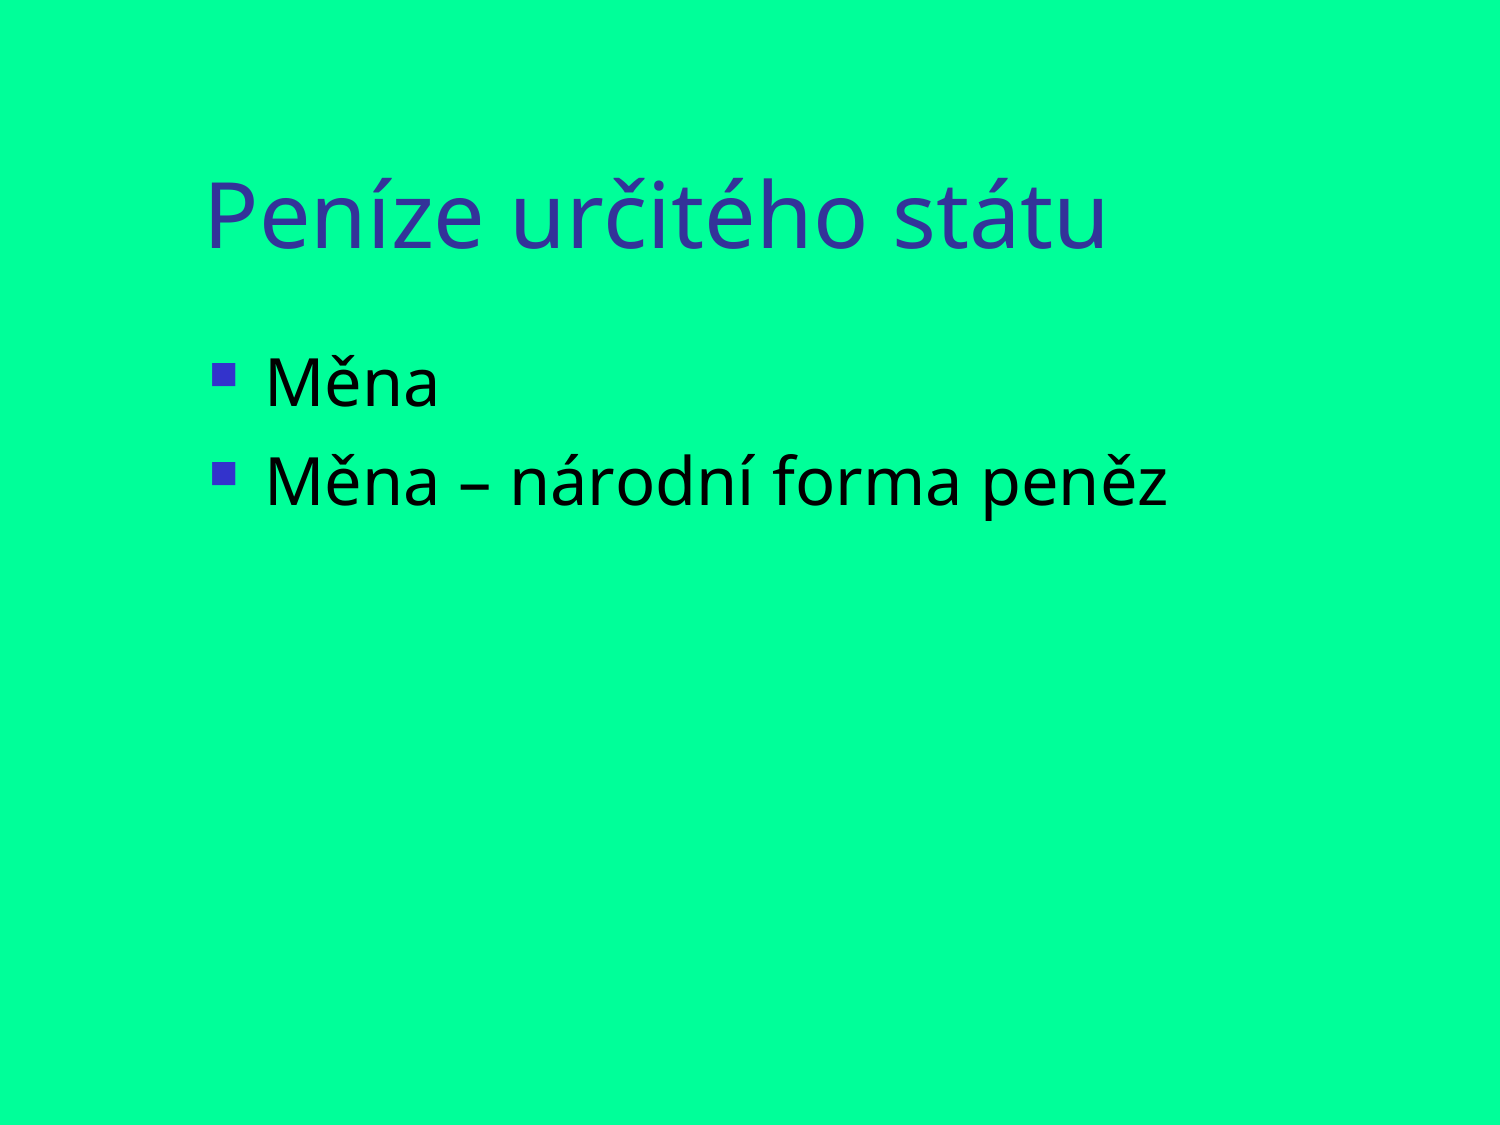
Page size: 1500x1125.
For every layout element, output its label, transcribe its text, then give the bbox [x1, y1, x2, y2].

title Peníze určitého státu [188, 35, 1467, 276]
list Měna Měna – národní forma peněz [193, 331, 1469, 1032]
